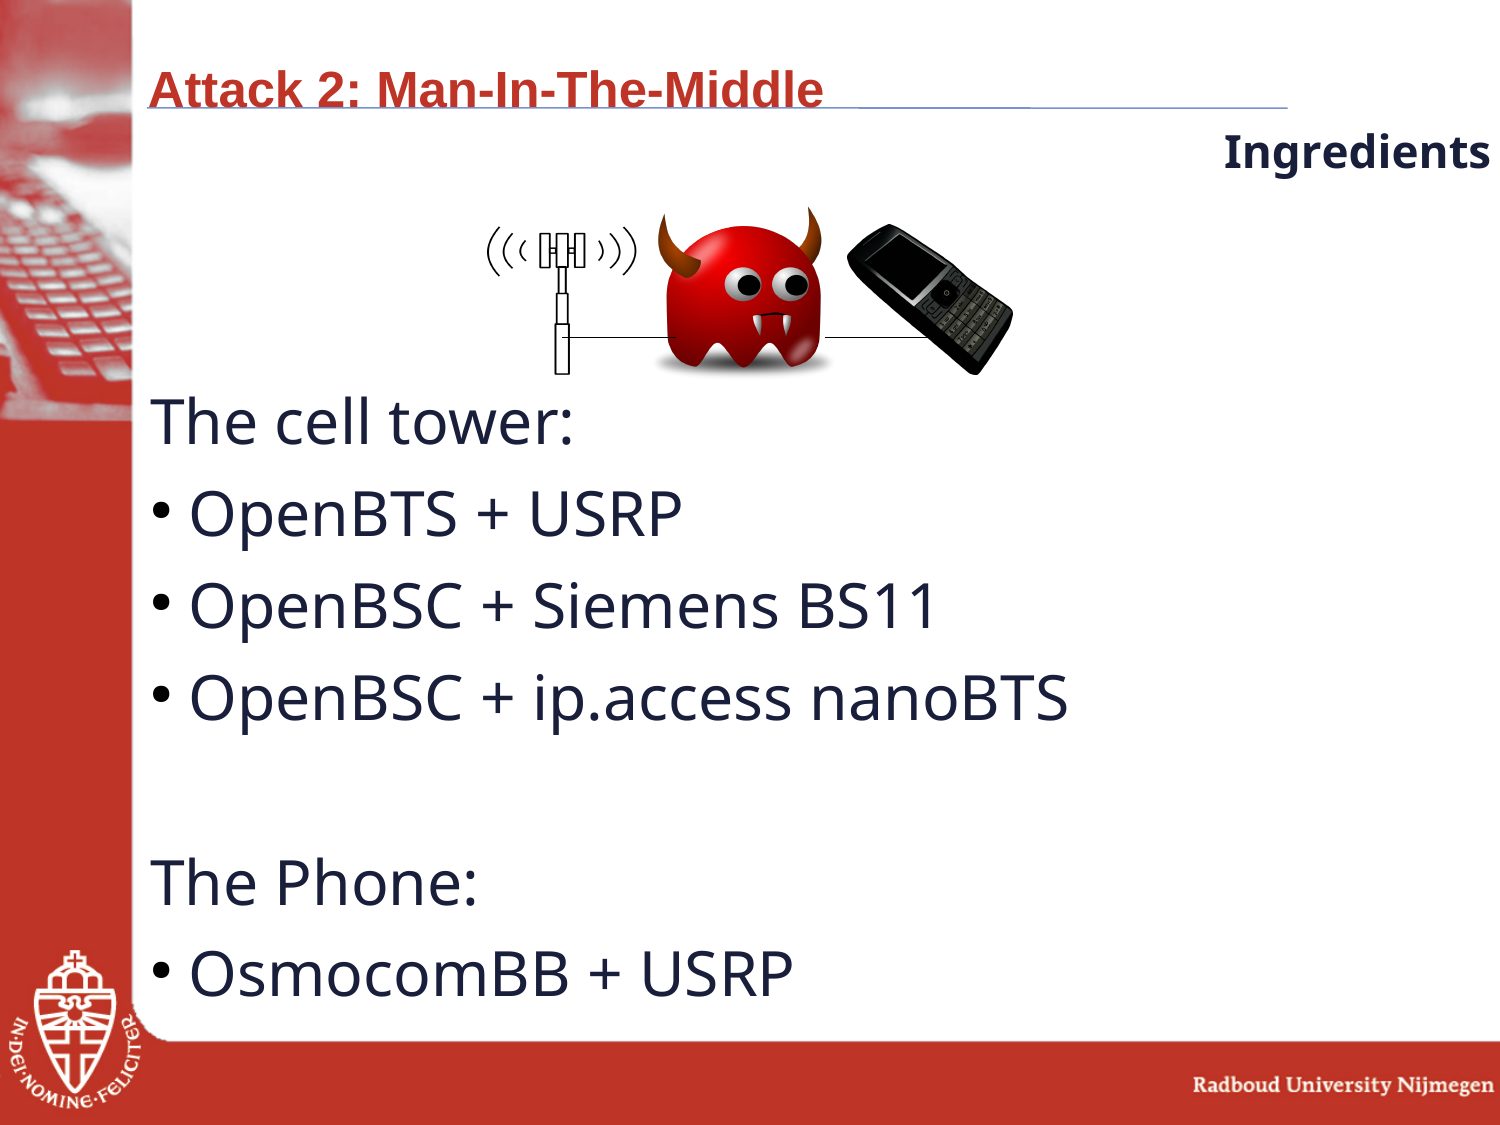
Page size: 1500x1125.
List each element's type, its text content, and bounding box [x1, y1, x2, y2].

text_box Ingredients [406, 115, 1495, 178]
title Attack 2: Man-In-The-Middle [147, 0, 1491, 122]
list The cell tower: OpenBTS + USRP OpenBSC + Siemens BS11 OpenBSC + ip.access nanoBTS The Phone: OsmocomBB + USRP [150, 375, 1438, 1013]
picture [0, 0, 1500, 1125]
